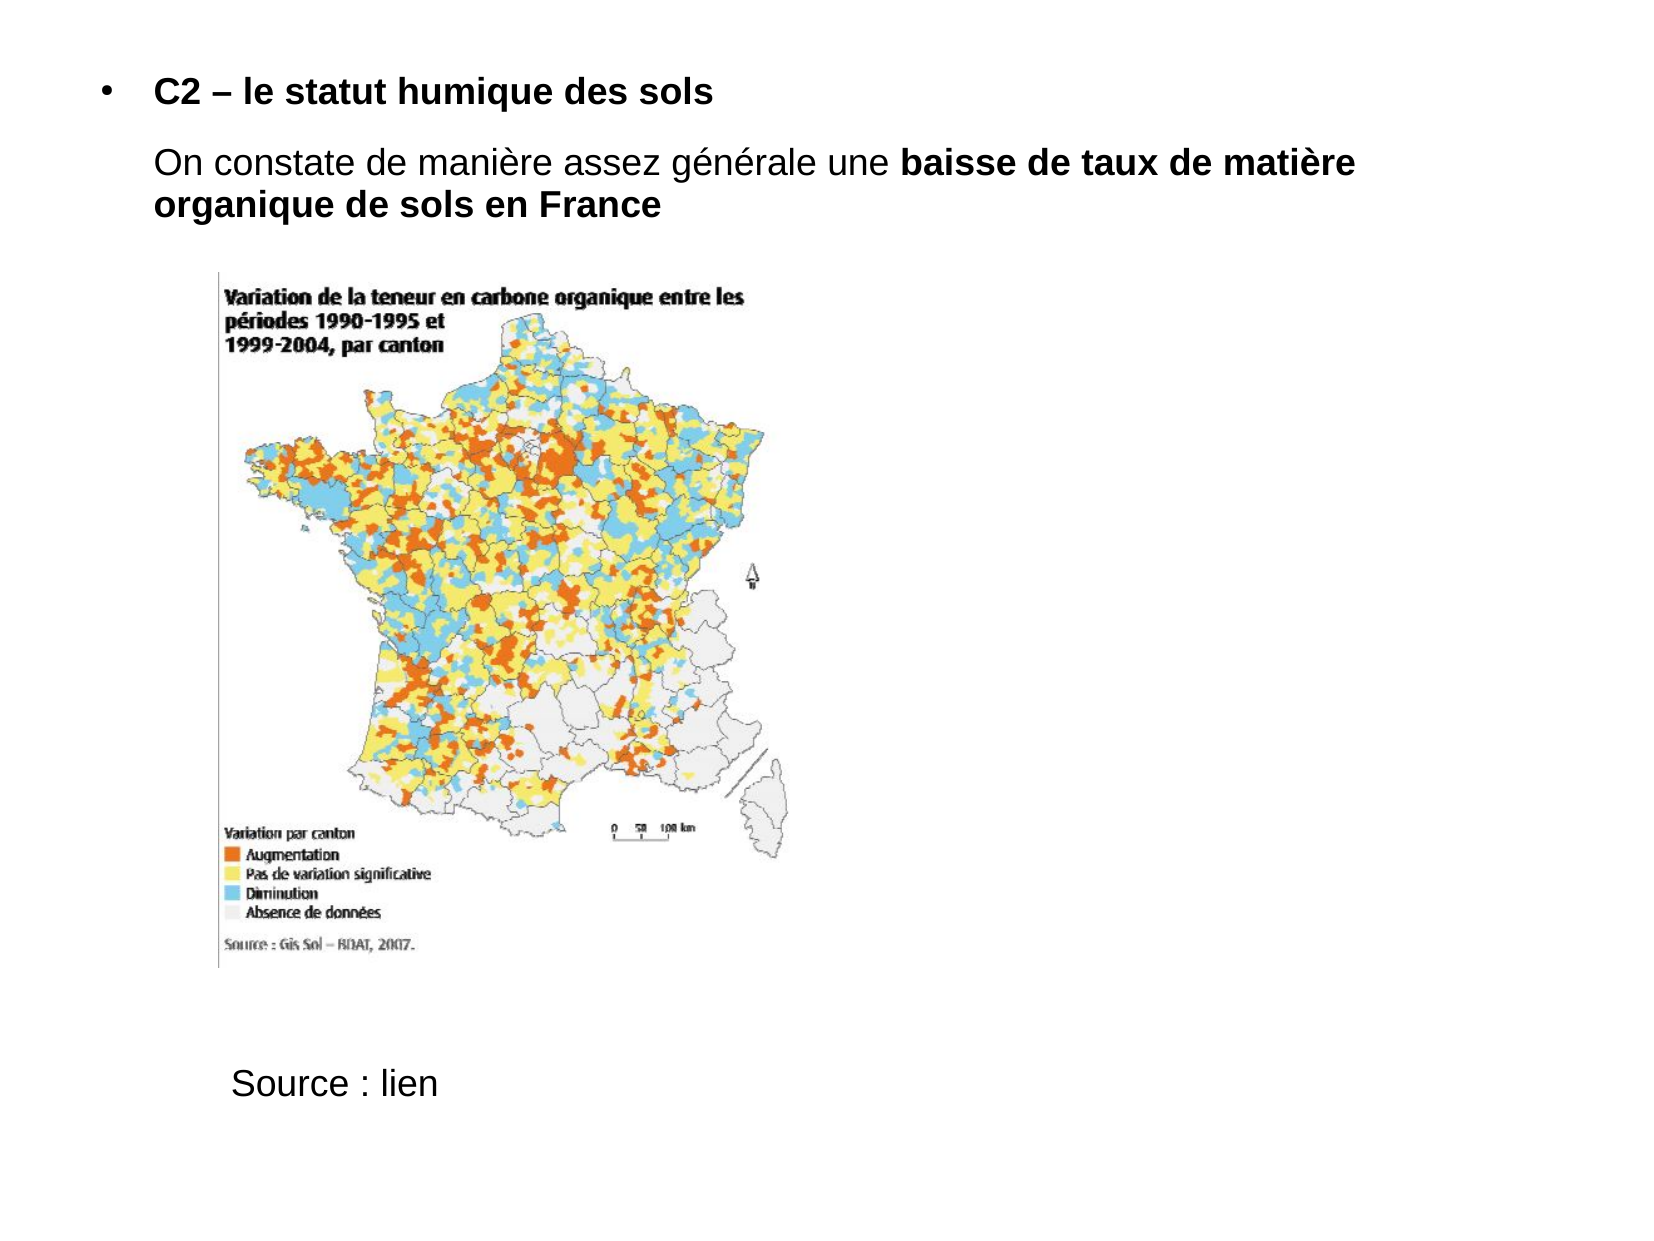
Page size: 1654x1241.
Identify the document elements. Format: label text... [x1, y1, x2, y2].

text_box Source : lien [216, 1054, 862, 1112]
list C2 – le statut humique des sols On constate de manière assez générale une baisse de taux de matière organique de sols en France [82, 70, 1538, 1010]
picture [218, 272, 792, 968]
